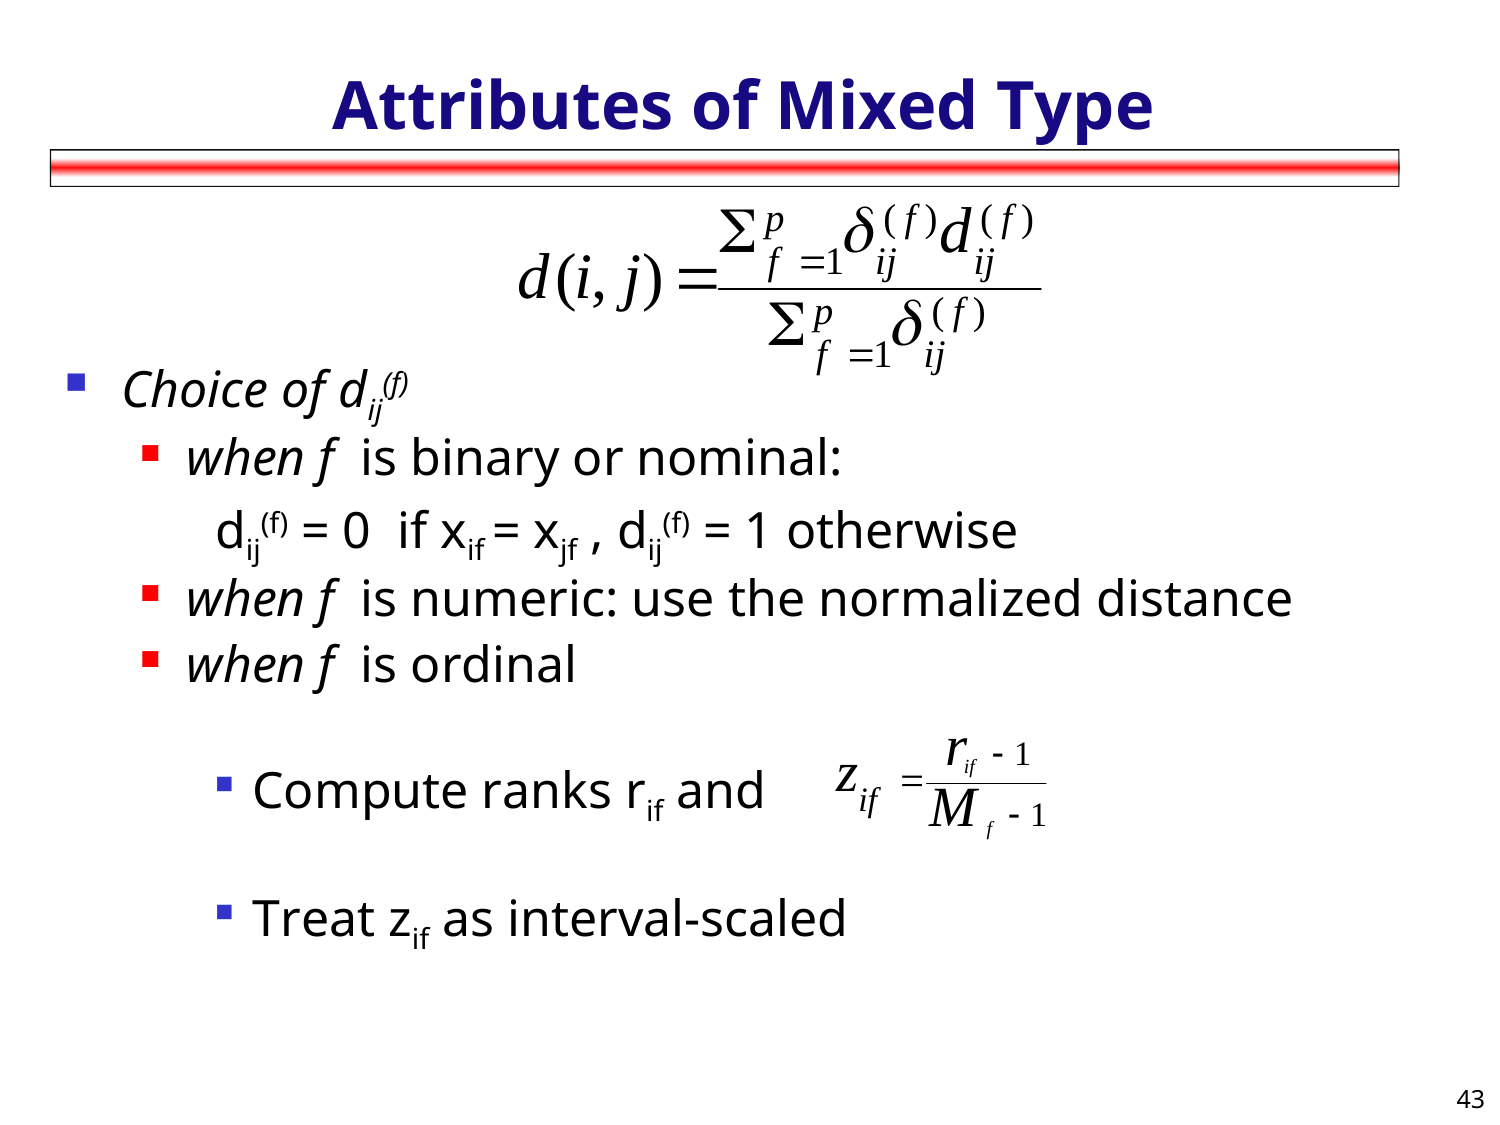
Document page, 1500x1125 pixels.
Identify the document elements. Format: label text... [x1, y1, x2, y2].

text_box [512, 195, 1051, 384]
title Attributes of Mixed Type [24, 49, 1463, 150]
text_box <number> [1187, 1062, 1500, 1125]
list Choice of dij(f) when f is binary or nominal: dij(f) = 0 if xif = xjf , dij(f) = 1 otherwise when f is numeric: use the normalized distance when f is ordinal Compute ranks rif and Treat zif as interval-scaled [50, 212, 1450, 1063]
text_box [829, 726, 1055, 846]
